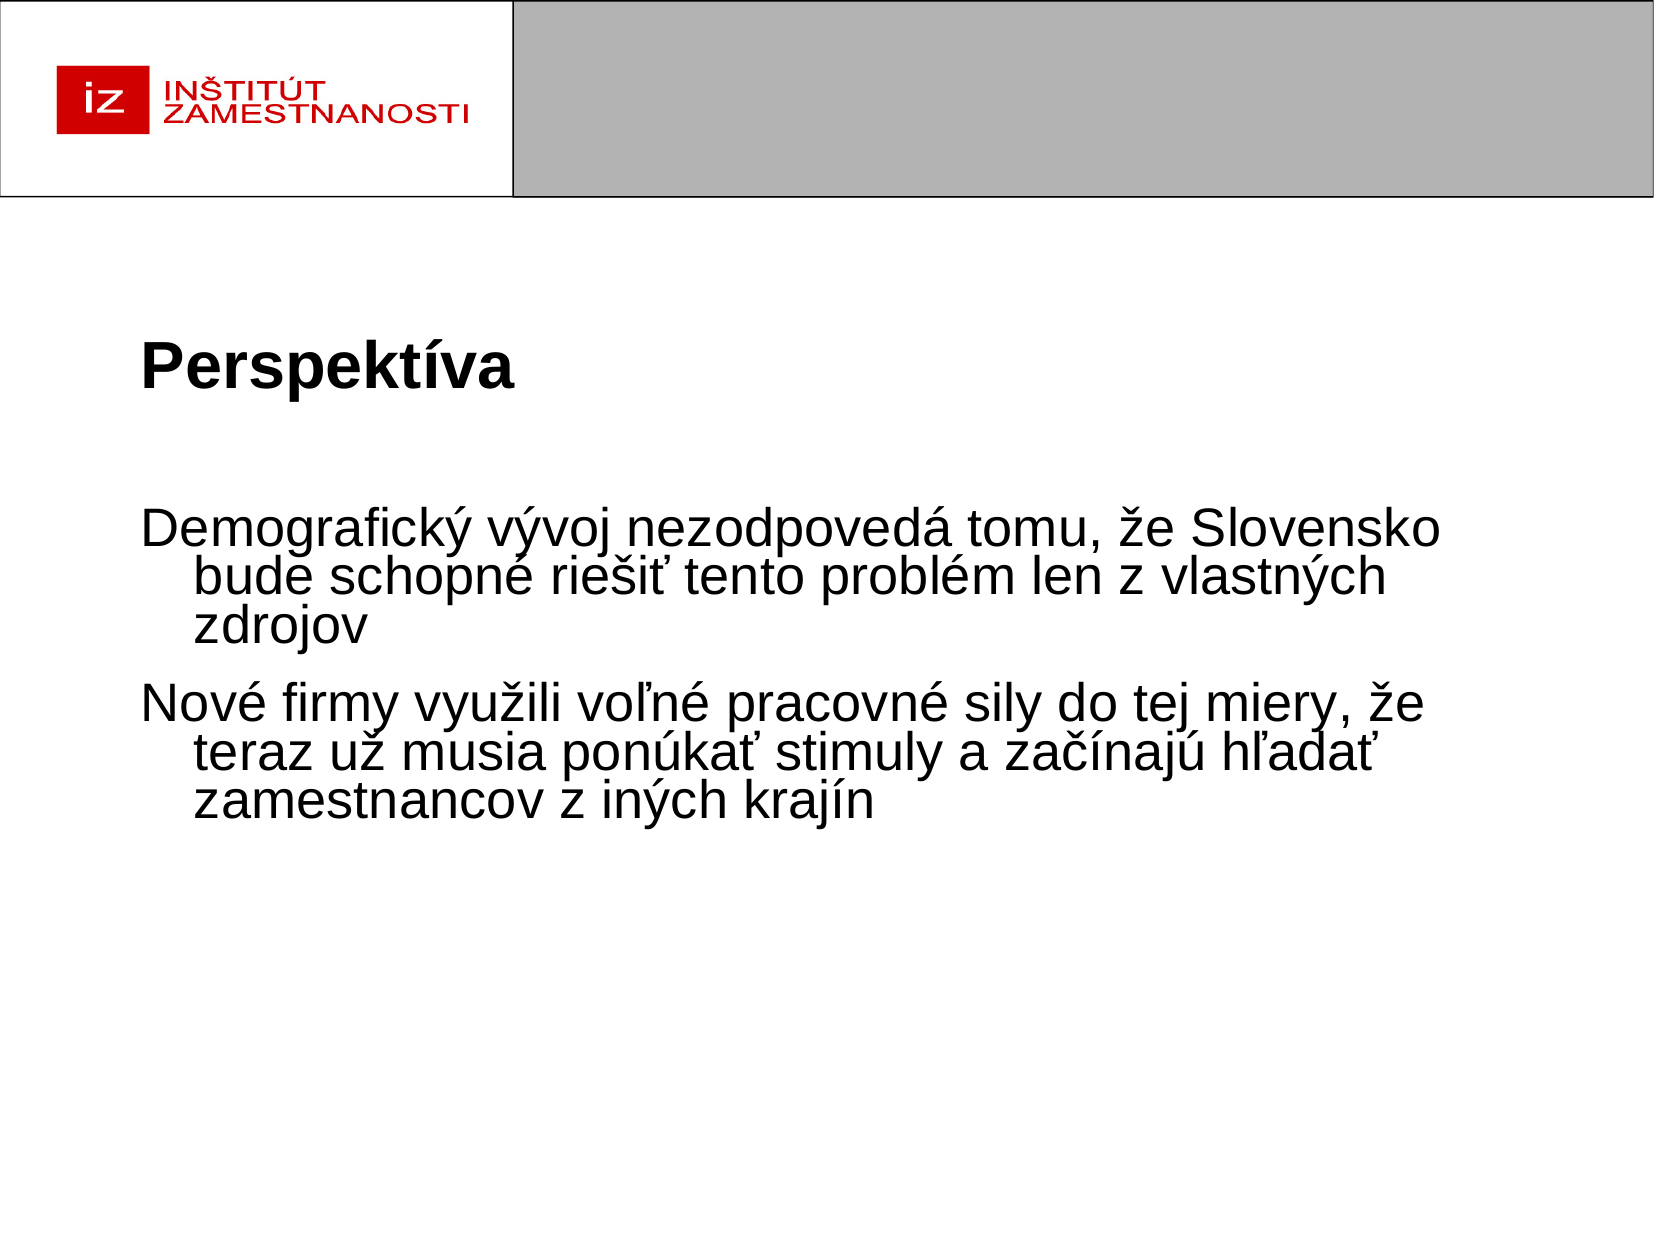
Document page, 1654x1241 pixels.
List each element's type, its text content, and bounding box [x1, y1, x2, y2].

list Perspektíva Demografický vývoj nezodpovedá tomu, že Slovensko bude schopné riešiť tento problém len z vlastných zdrojov Nové firmy využili voľné pracovné sily do tej miery, že teraz už musia ponúkať stimuly a začínajú hľadať zamestnancov z iných krajín [123, 340, 1536, 1123]
text_box [0, 0, 1654, 197]
picture [5, 6, 513, 190]
